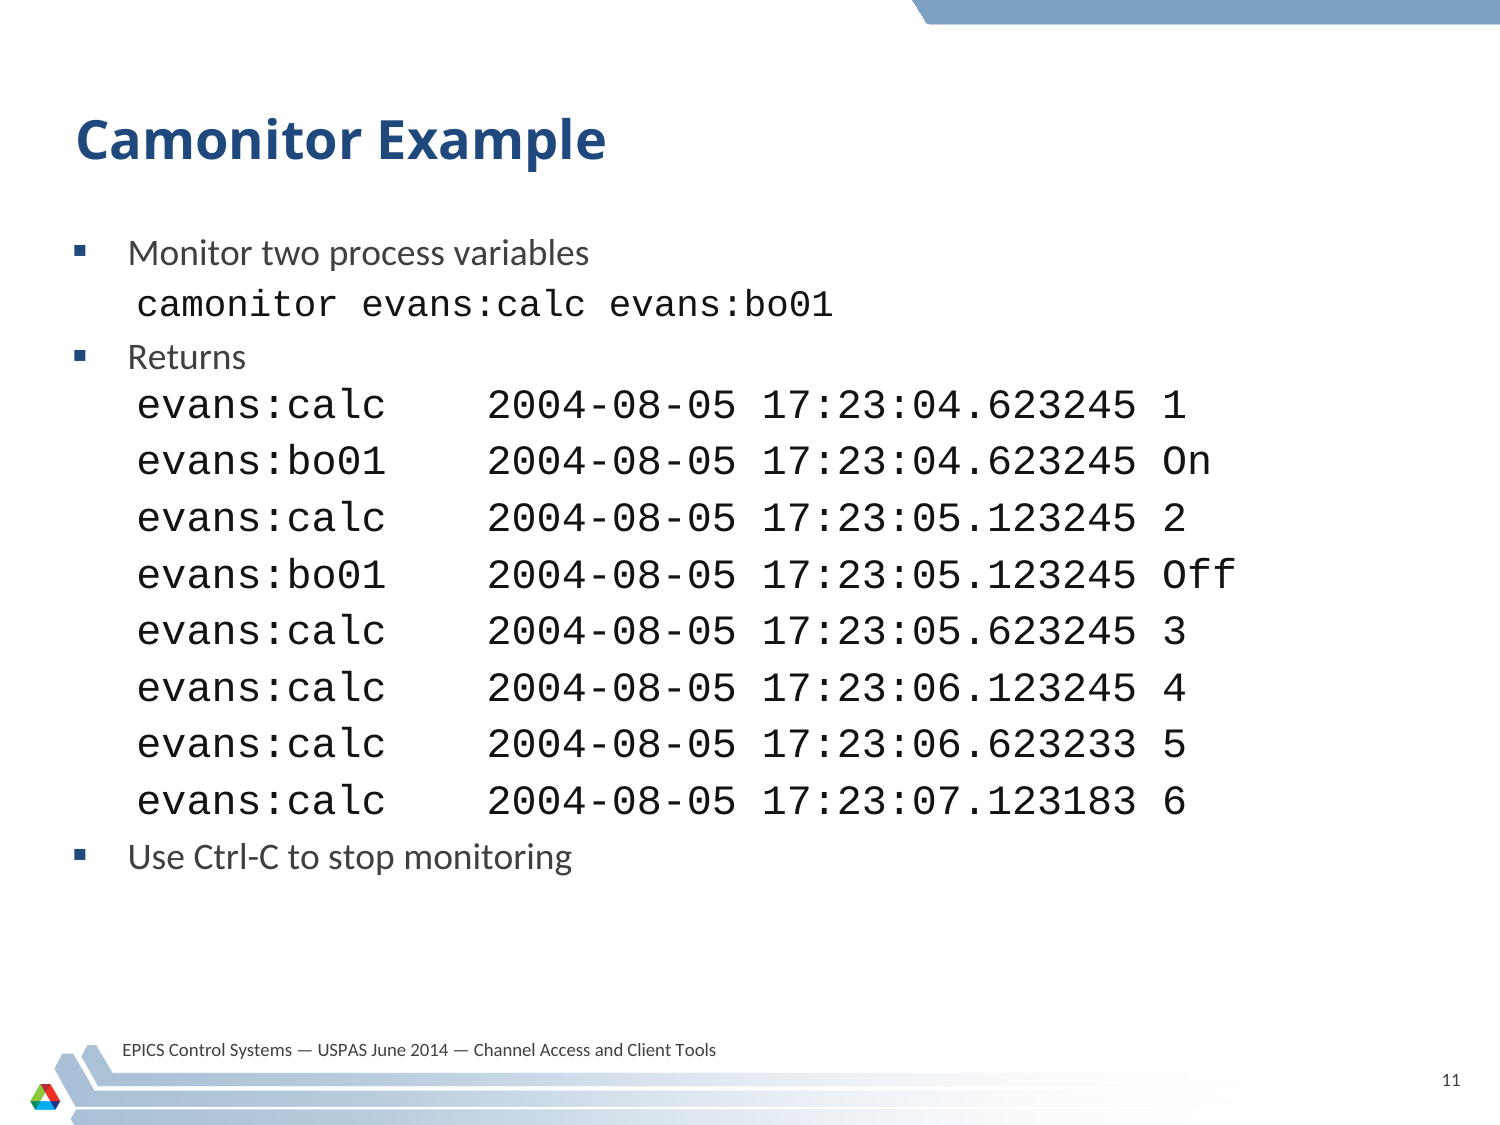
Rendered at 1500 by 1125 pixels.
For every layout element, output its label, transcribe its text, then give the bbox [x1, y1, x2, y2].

list Monitor two process variables camonitor evans:calc evans:bo01 Returns evans:calc 2004-08-05 17:23:04.623245 1 evans:bo01 2004-08-05 17:23:04.623245 On evans:calc 2004-08-05 17:23:05.123245 2 evans:bo01 2004-08-05 17:23:05.123245 Off evans:calc 2004-08-05 17:23:05.623245 3 evans:calc 2004-08-05 17:23:06.123245 4 evans:calc 2004-08-05 17:23:06.623233 5 evans:calc 2004-08-05 17:23:07.123183 6 Use Ctrl-C to stop monitoring [56, 229, 1359, 911]
title Camonitor Example [75, 45, 1426, 233]
picture [0, 1037, 1500, 1125]
picture [0, 0, 1500, 26]
